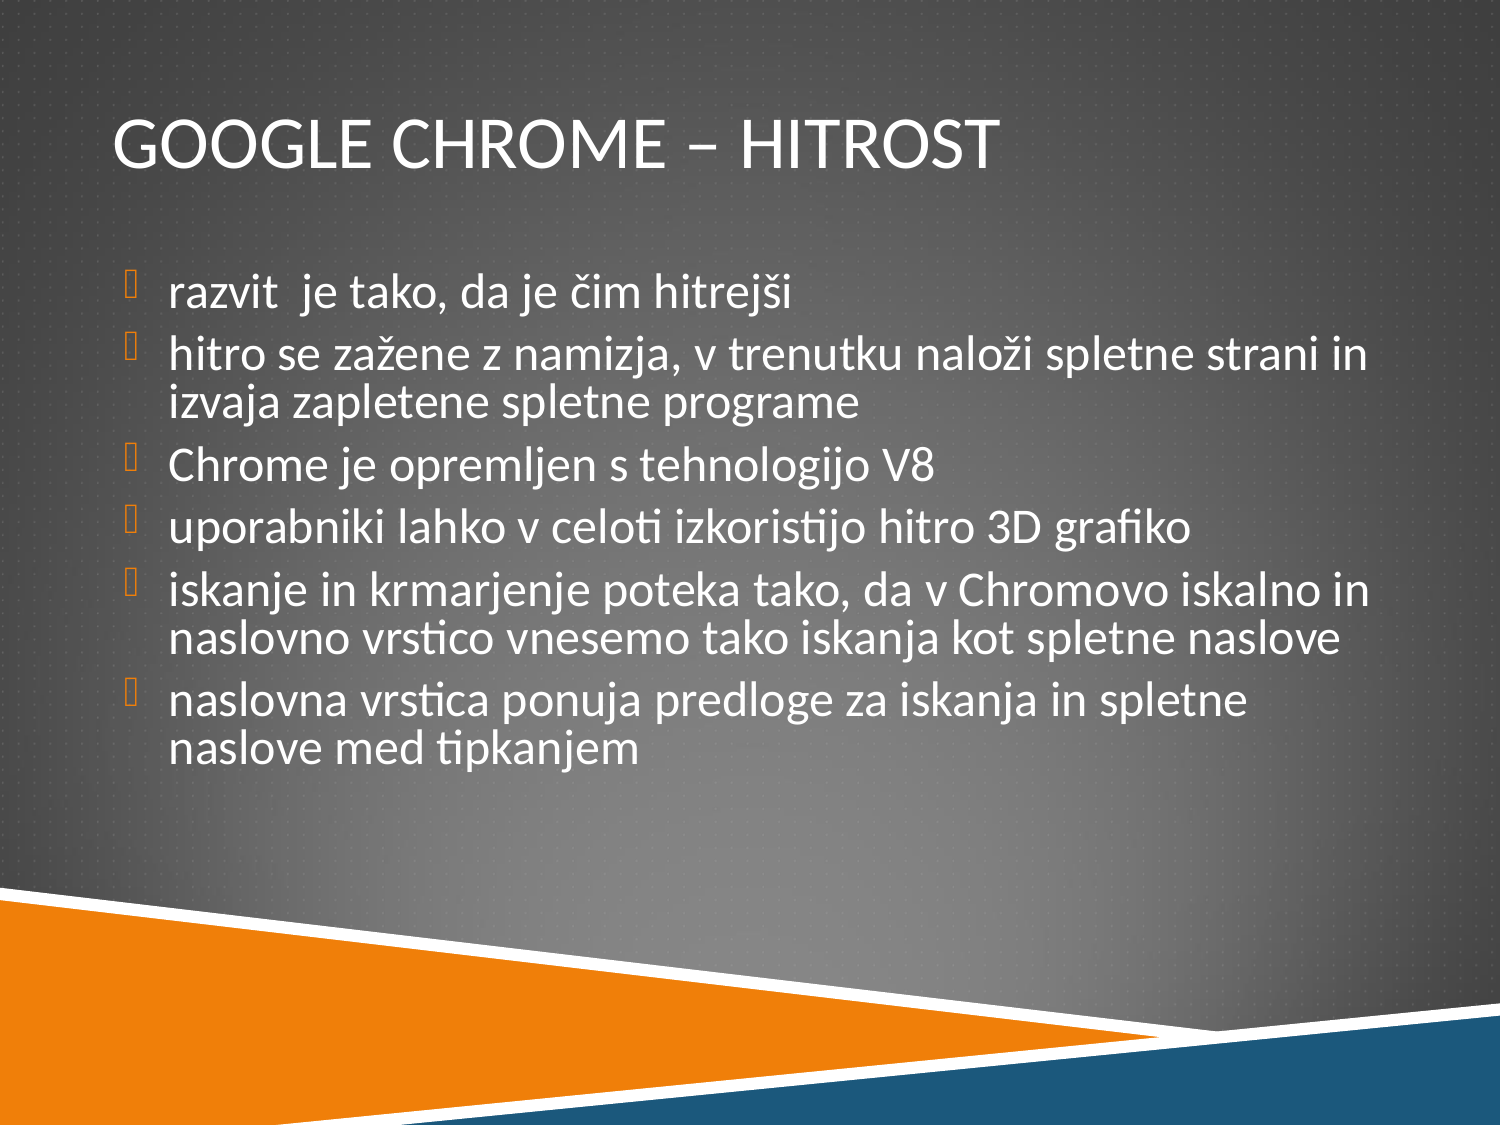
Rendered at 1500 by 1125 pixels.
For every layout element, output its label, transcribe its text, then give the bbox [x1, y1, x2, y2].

title GOOGLE CHROME – HITROST [112, 45, 1388, 233]
picture [0, 0, 1500, 1031]
list razvit je tako, da je čim hitrejši hitro se zažene z namizja, v trenutku naloži spletne strani in izvaja zapletene spletne programe Chrome je opremljen s tehnologijo V8 uporabniki lahko v celoti izkoristijo hitro 3D grafiko iskanje in krmarjenje poteka tako, da v Chromovo iskalno in naslovno vrstico vnesemo tako iskanja kot spletne naslove naslovna vrstica ponuja predloge za iskanja in spletne naslove med tipkanjem [112, 262, 1388, 876]
